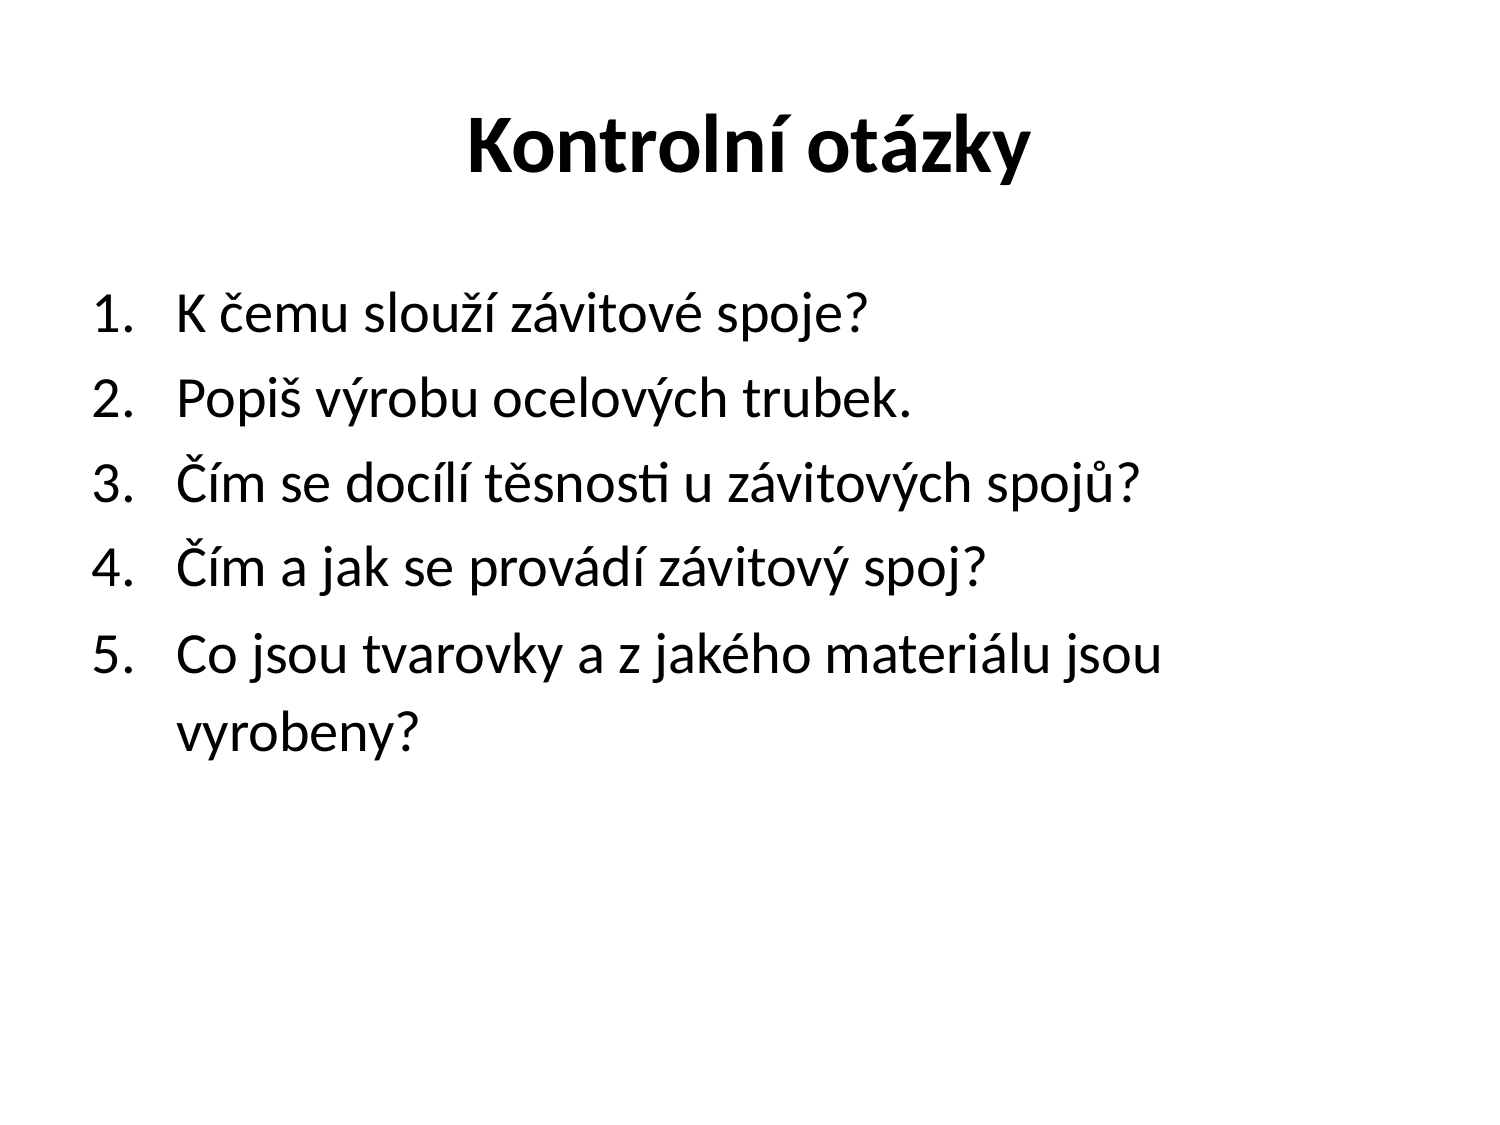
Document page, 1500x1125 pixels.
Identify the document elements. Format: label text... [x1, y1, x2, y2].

list K čemu slouží závitové spoje? Popiš výrobu ocelových trubek. Čím se docílí těsnosti u závitových spojů? Čím a jak se provádí závitový spoj? Co jsou tvarovky a z jakého materiálu jsou vyrobeny? [76, 267, 1427, 1010]
title Kontrolní otázky [75, 45, 1426, 233]
